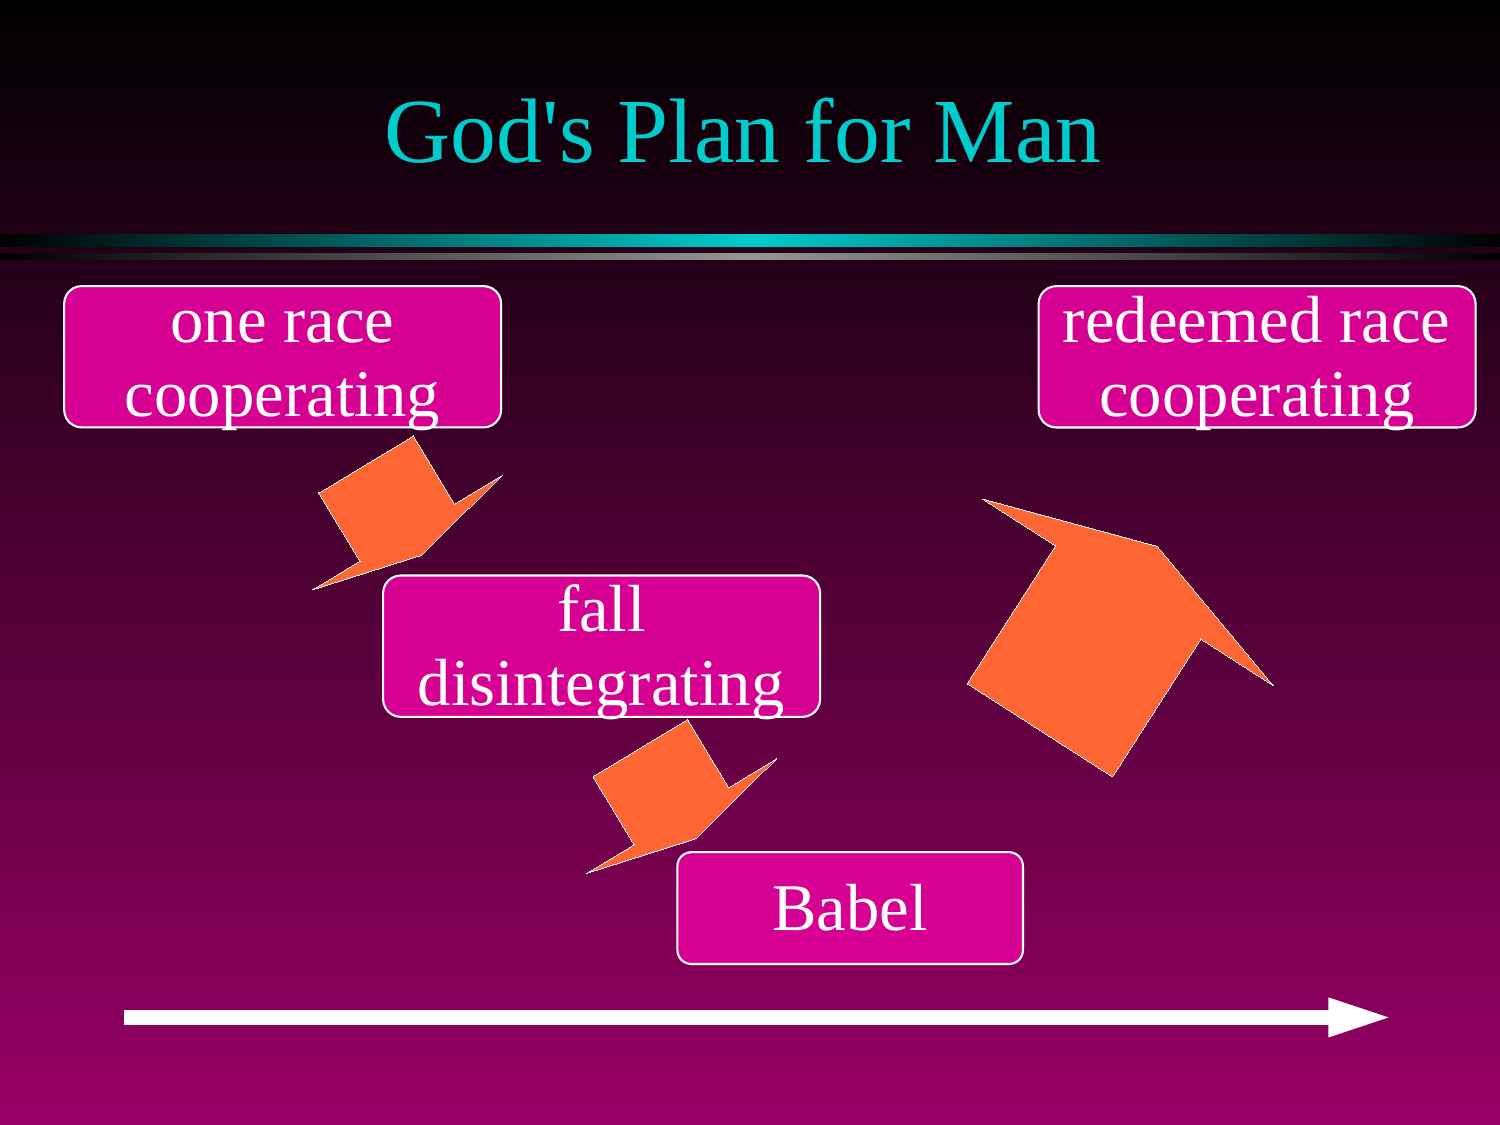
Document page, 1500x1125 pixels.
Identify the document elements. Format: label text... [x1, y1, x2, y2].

title God's Plan for Man [99, 44, 1388, 218]
text_box [967, 499, 1274, 777]
text_box [312, 435, 503, 590]
text_box fall disintegrating [383, 575, 821, 717]
text_box [586, 719, 777, 874]
text_box one race cooperating [64, 286, 502, 428]
text_box redeemed race cooperating [1038, 286, 1476, 428]
text_box Babel [677, 852, 1024, 965]
